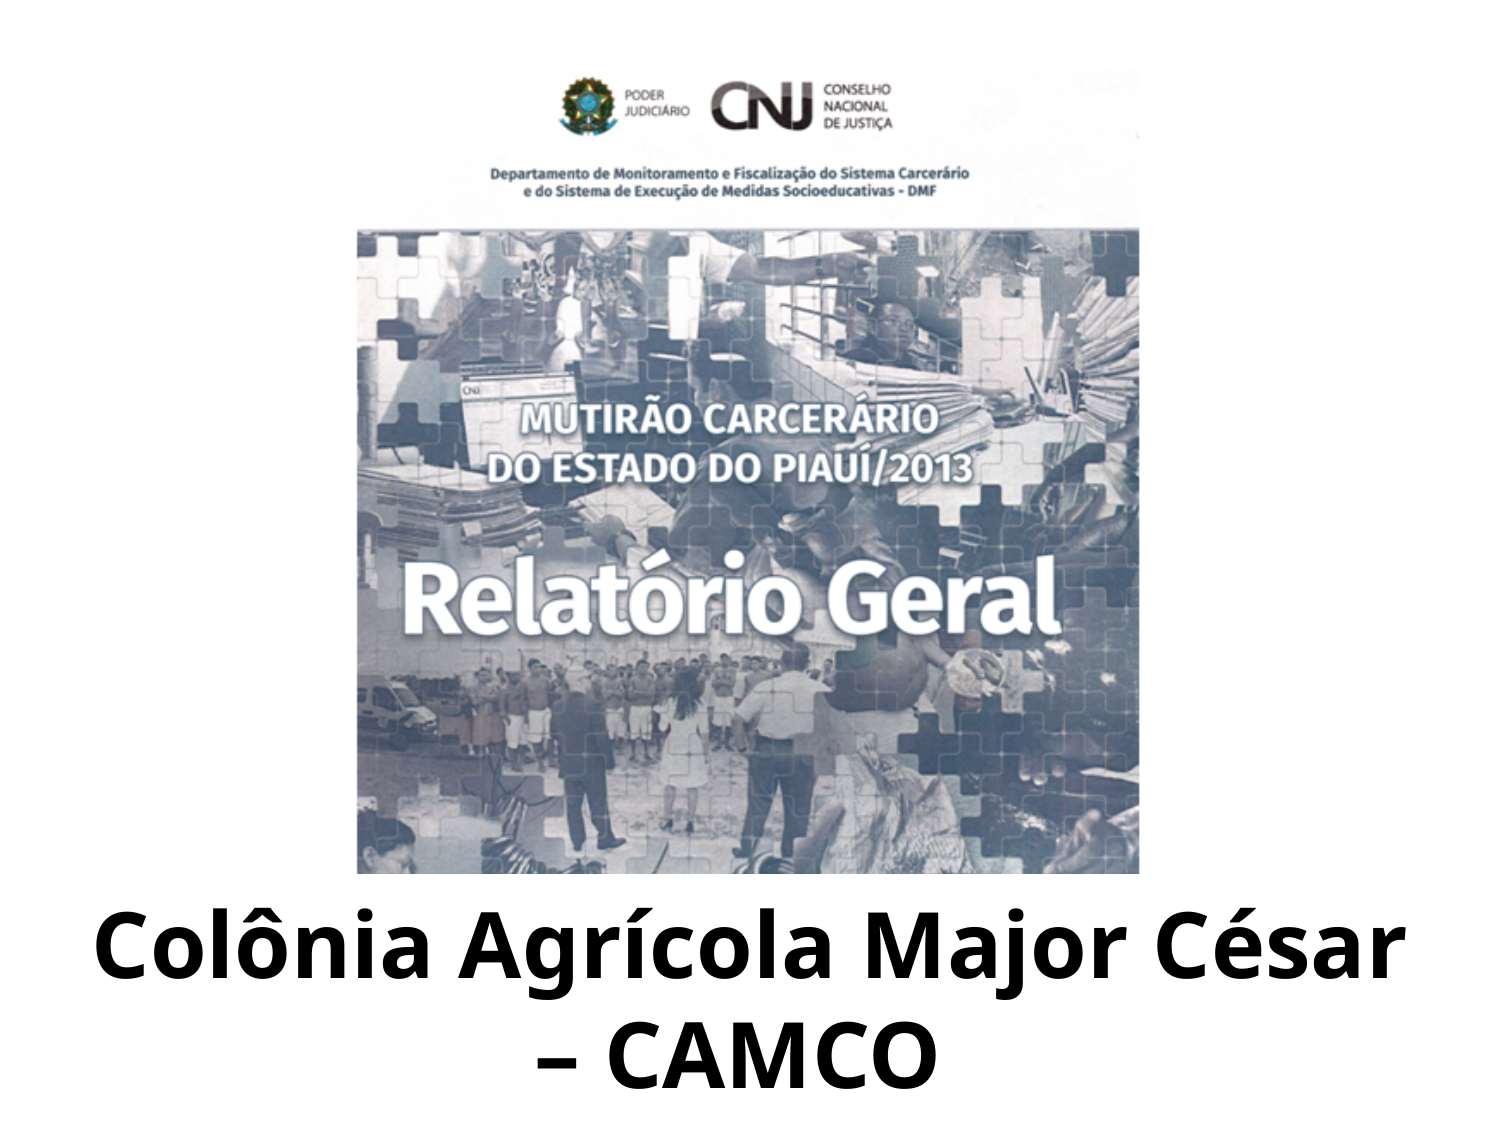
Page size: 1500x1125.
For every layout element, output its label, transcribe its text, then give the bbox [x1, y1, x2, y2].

title Colônia Agrícola Major César – CAMCO [45, 879, 1455, 1080]
picture [354, 66, 1143, 874]
